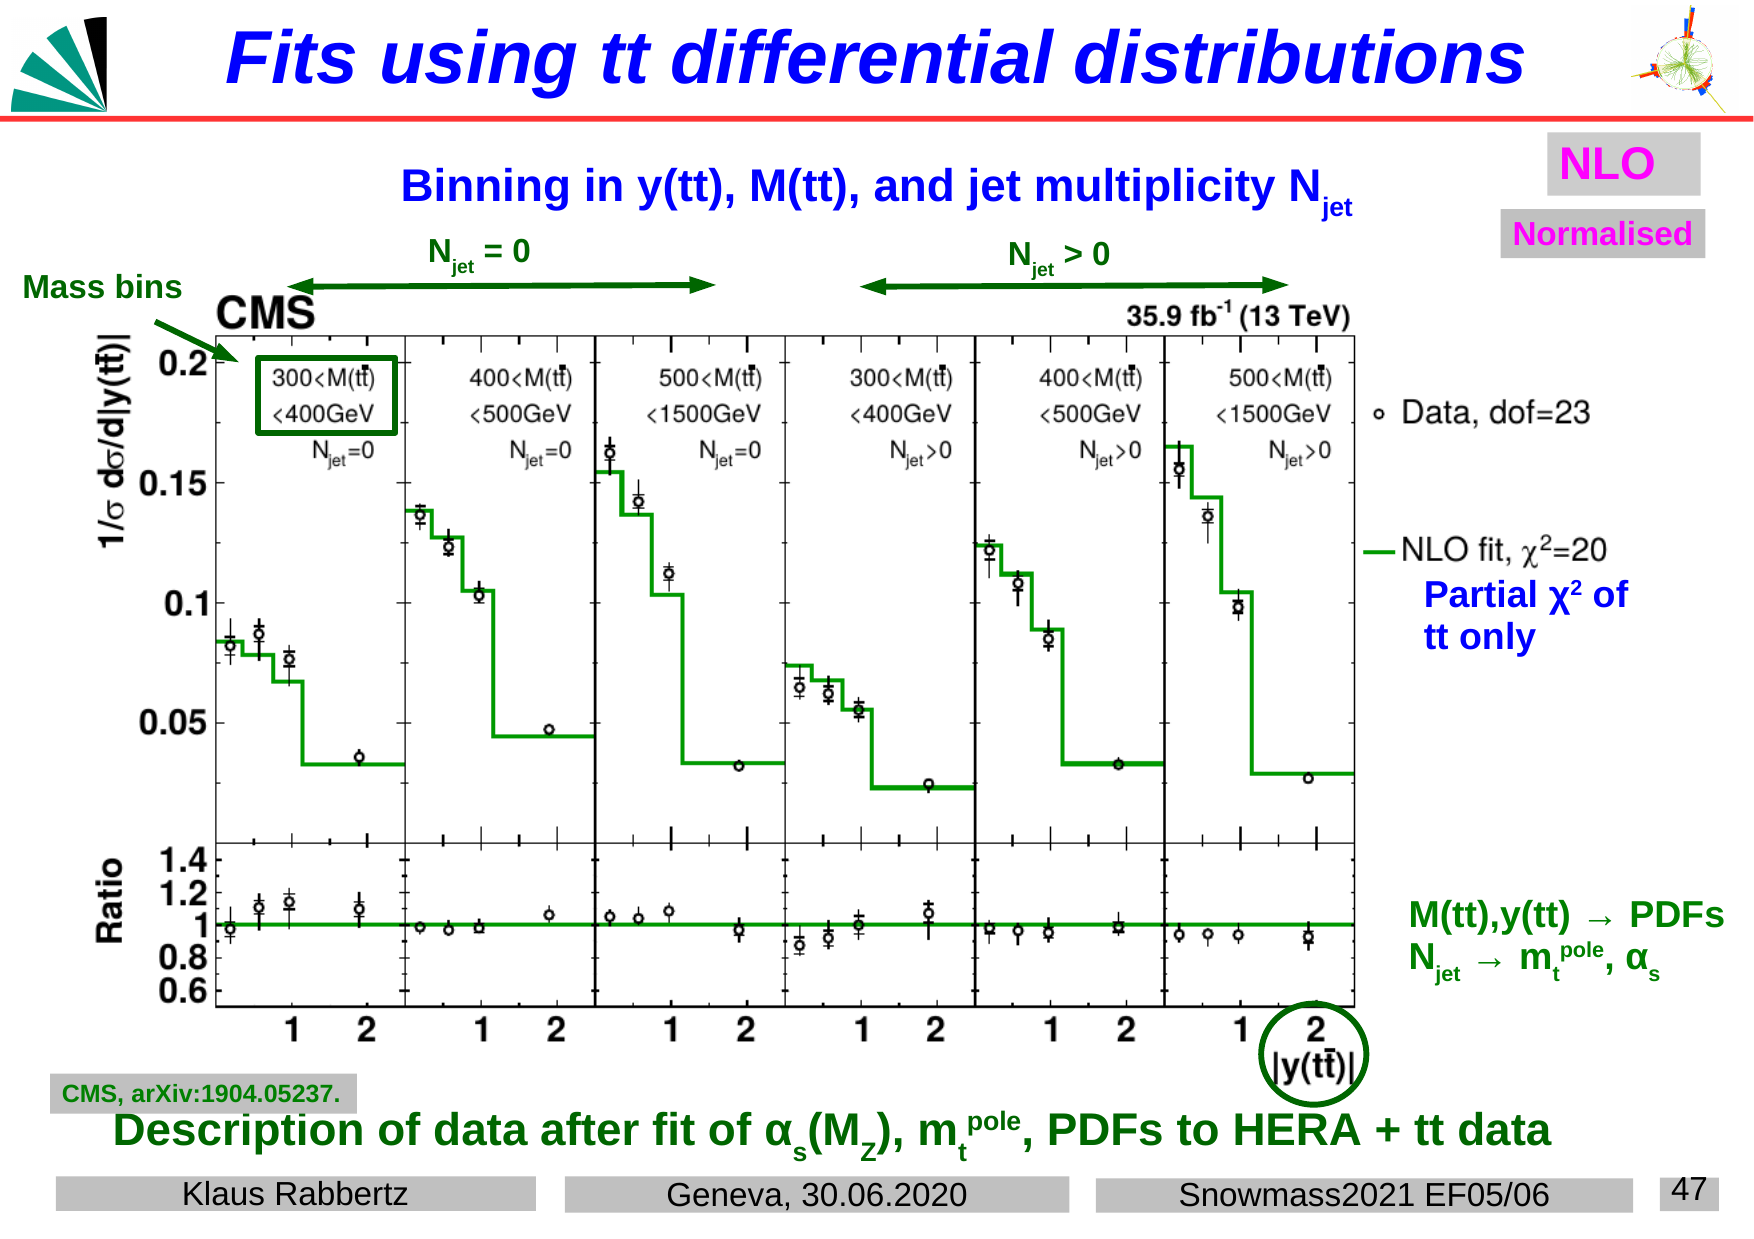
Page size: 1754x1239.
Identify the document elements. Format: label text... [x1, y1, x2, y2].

text_box Binning in y(tt), M(tt), and jet multiplicity Njet [388, 153, 1365, 228]
text_box M(tt),y(tt) → PDFs Njet → mtpole, αs [1396, 887, 1738, 993]
text_box NLO [1547, 132, 1701, 196]
text_box Njet > 0 [996, 229, 1123, 287]
text_box Njet = 0 [416, 226, 543, 284]
picture [1265, 1007, 1363, 1098]
text_box Mass bins [10, 262, 195, 312]
picture [1631, 5, 1739, 113]
title Fits using tt differential distributions [124, 0, 1630, 116]
text_box Partial χ2 of tt only [1412, 567, 1641, 664]
picture [78, 282, 1618, 1099]
text_box Normalised [1500, 209, 1706, 259]
text_box Description of data after fit of αs(MZ), mtpole, PDFs to HERA + tt data [100, 1098, 1564, 1173]
picture [11, 17, 107, 113]
text_box CMS, arXiv:1904.05237. [50, 1073, 357, 1114]
